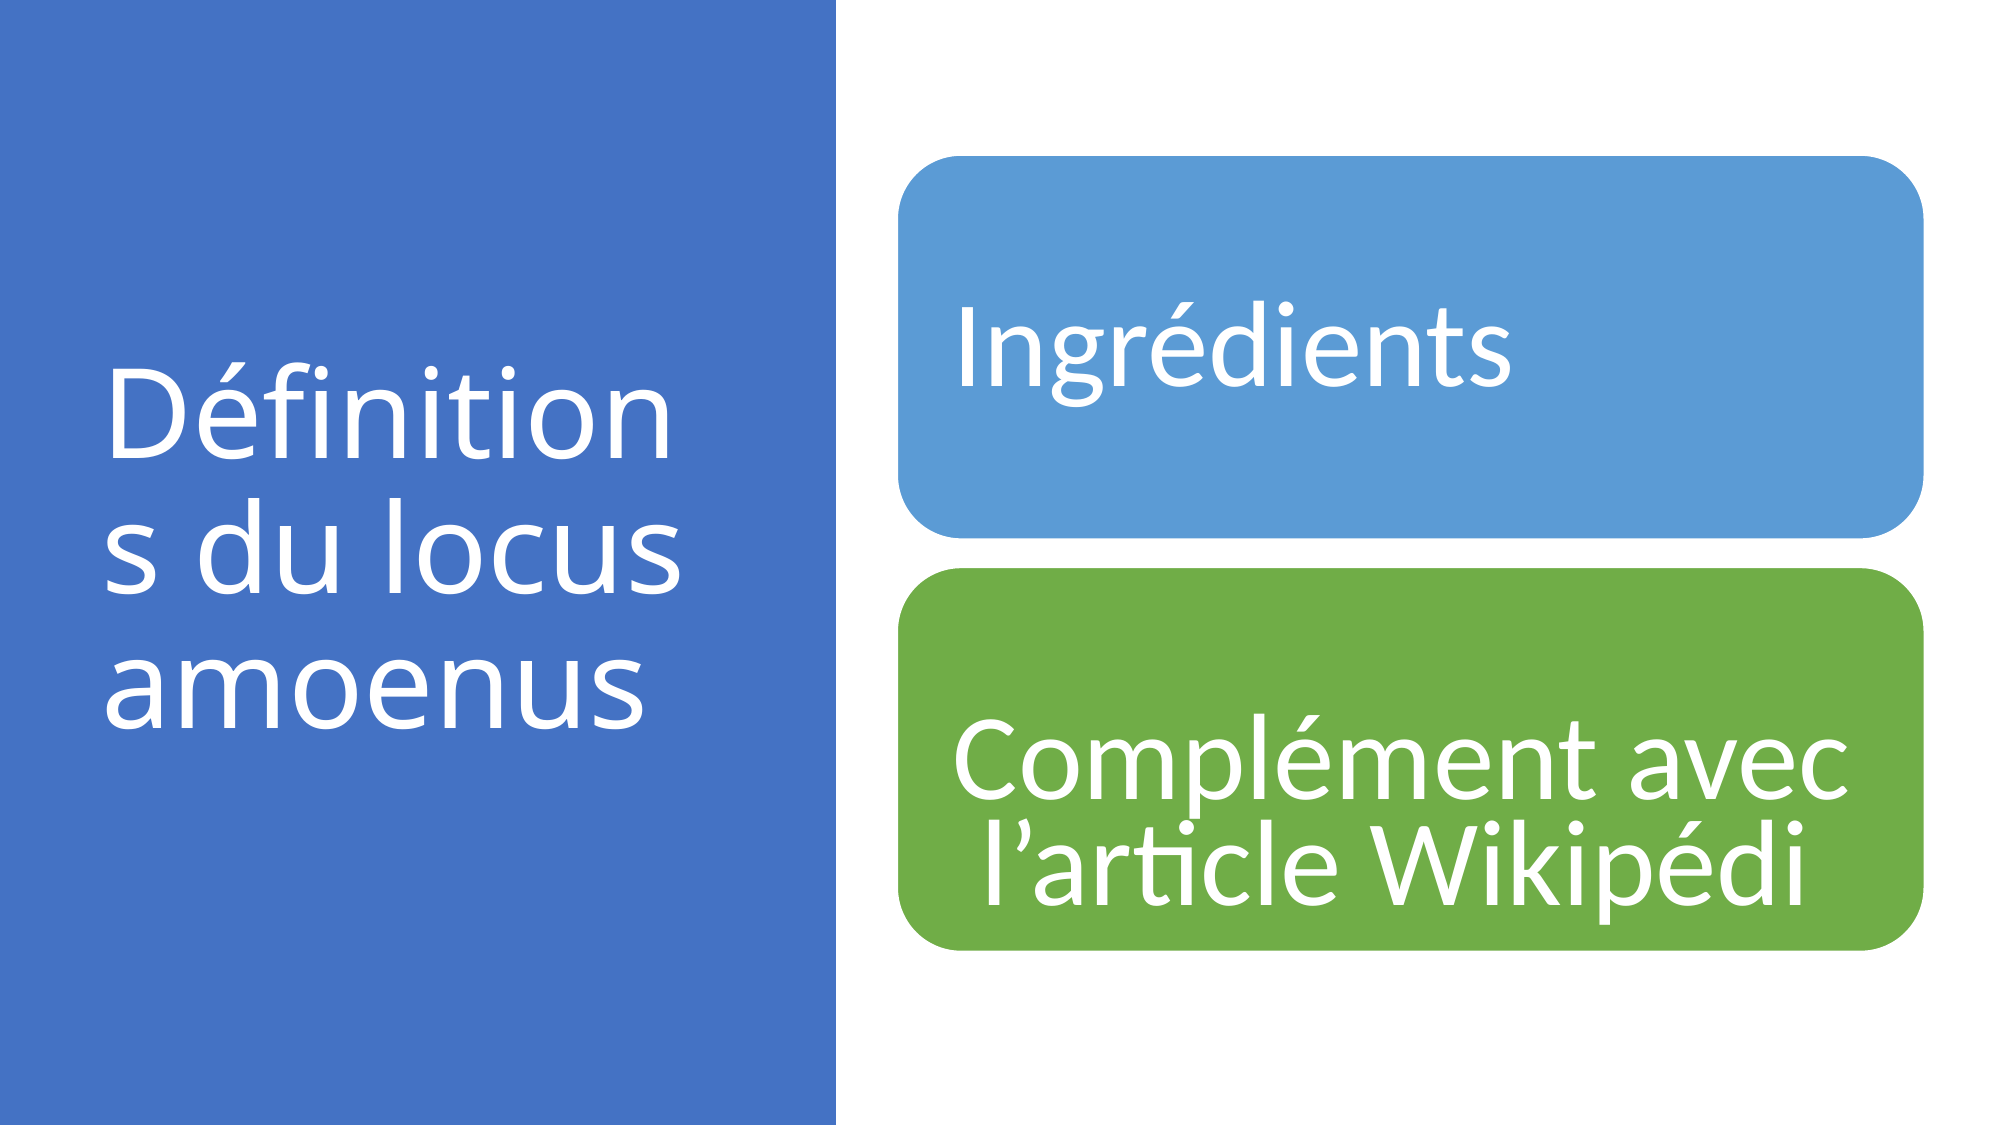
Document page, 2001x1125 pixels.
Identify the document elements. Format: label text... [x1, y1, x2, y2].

title Définitions du locus amoenus [86, 101, 711, 1005]
text_box [0, 0, 836, 1125]
text_box Ingrédients [896, 154, 1925, 540]
text_box Complément avec l’article Wikipédia [896, 567, 1925, 952]
